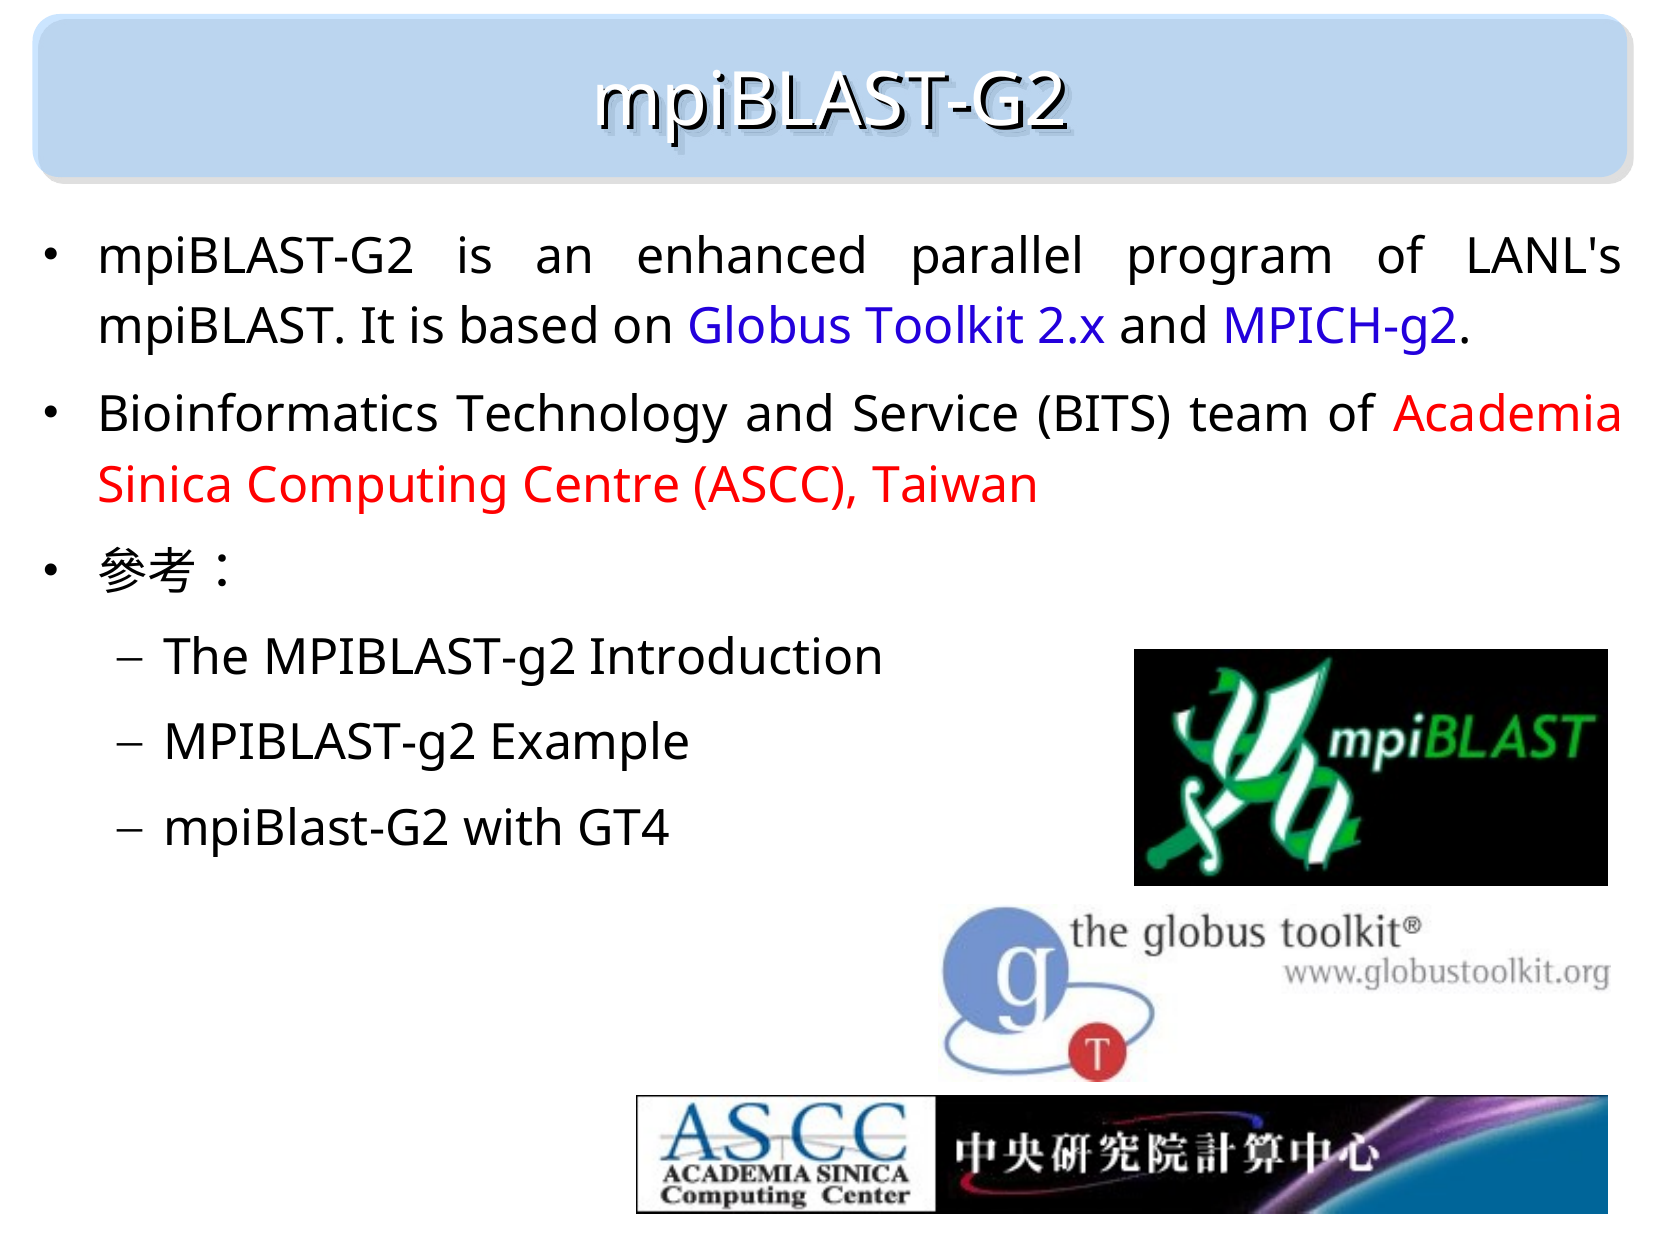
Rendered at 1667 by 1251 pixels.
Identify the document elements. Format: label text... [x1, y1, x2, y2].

text_box mpiBLAST-G2 is an enhanced parallel program of LANL's mpiBLAST. It is based on Globus Toolkit 2.x and MPICH-g2. Bioinformatics Technology and Service (BITS) team of Academia Sinica Computing Centre (ASCC), Taiwan 參考： The MPIBLAST-g2 Introduction MPIBLAST-g2 Example mpiBlast-G2 with GT4 [42, 212, 1624, 1217]
picture [1134, 649, 1608, 886]
picture [938, 904, 1611, 1082]
picture [636, 1095, 1608, 1214]
text_box mpiBLAST-G2 [32, 13, 1628, 178]
picture [1496, 1146, 1517, 1153]
